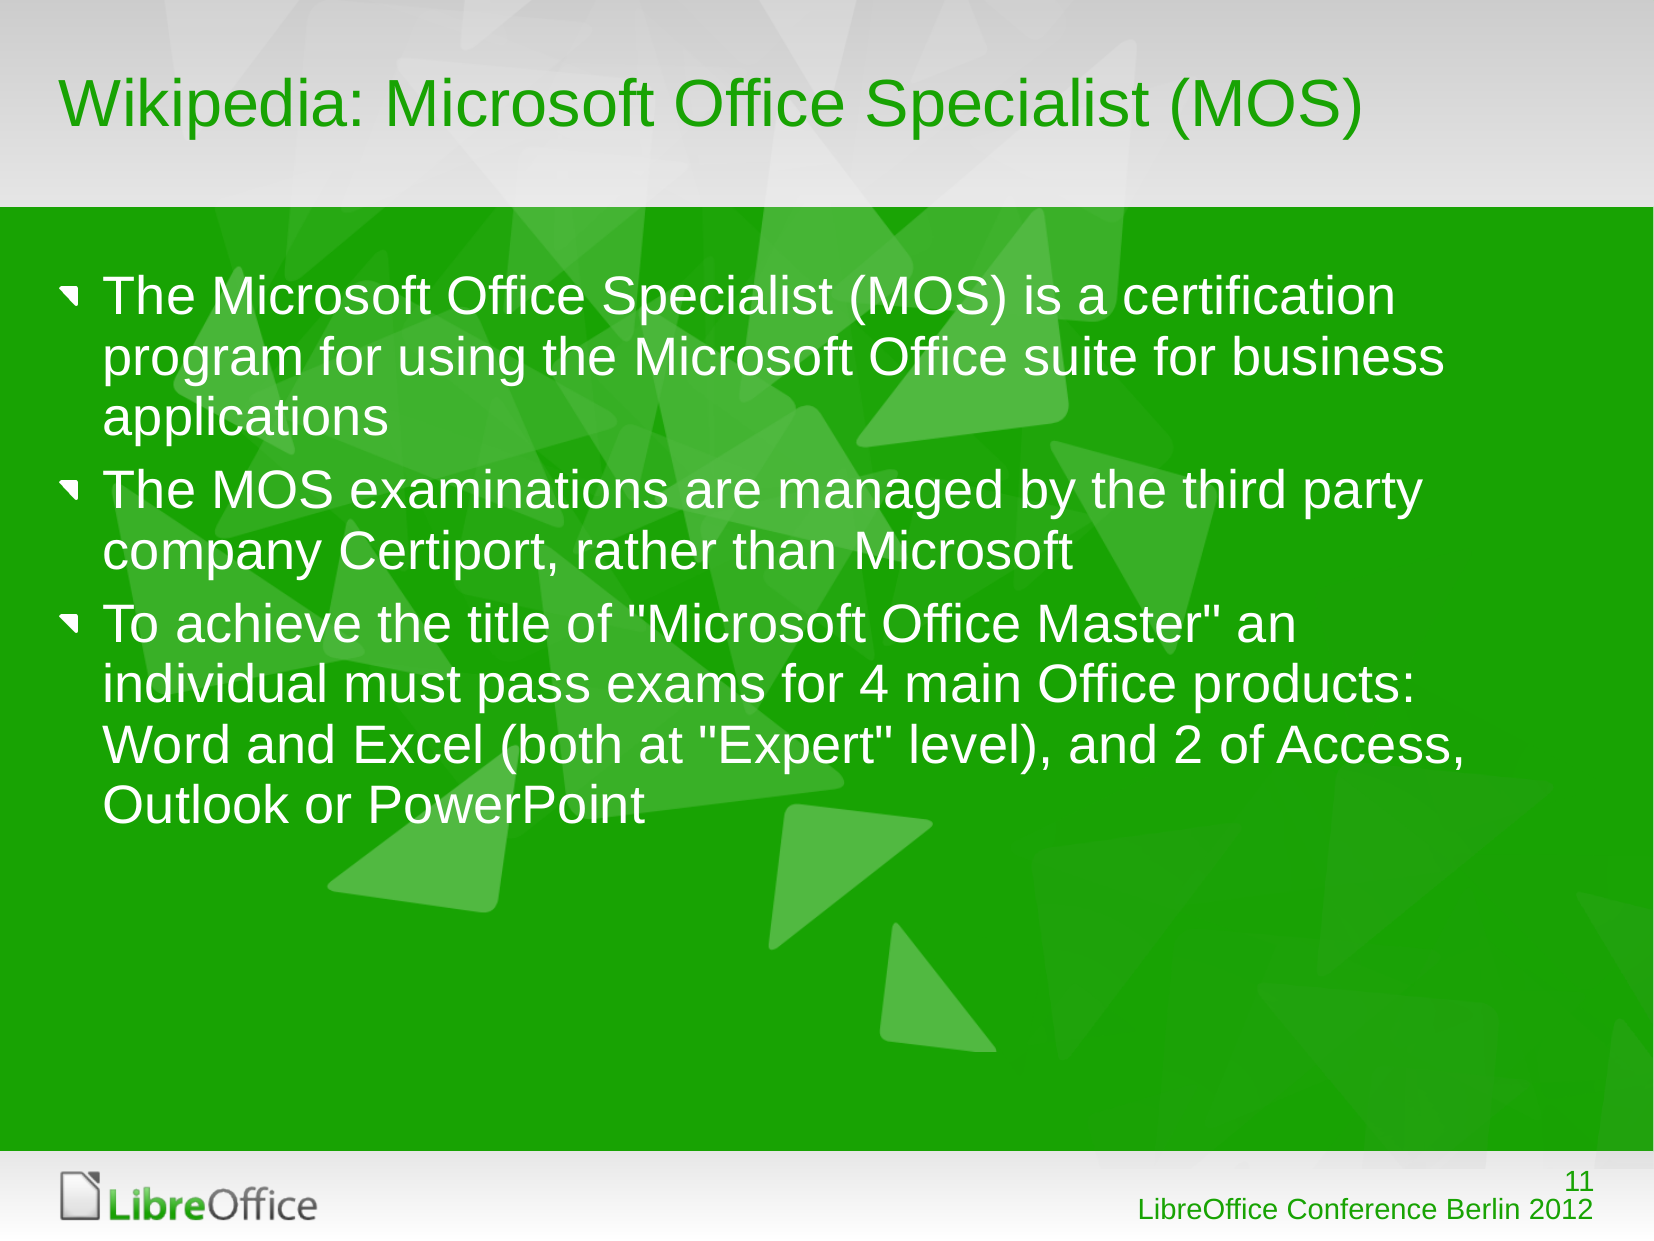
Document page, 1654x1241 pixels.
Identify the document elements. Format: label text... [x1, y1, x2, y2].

title Wikipedia: Microsoft Office Specialist (MOS) [59, 29, 1595, 178]
list The Microsoft Office Specialist (MOS) is a certification program for using the Microsoft Office suite for business applications The MOS examinations are managed by the third party company Certiport, rather than Microsoft To achieve the title of "Microsoft Office Master" an individual must pass exams for 4 main Office products: Word and Excel (both at "Expert" level), and 2 of Access, Outlook or PowerPoint [59, 265, 1595, 836]
picture [41, 1152, 337, 1240]
picture [0, 0, 1654, 1169]
